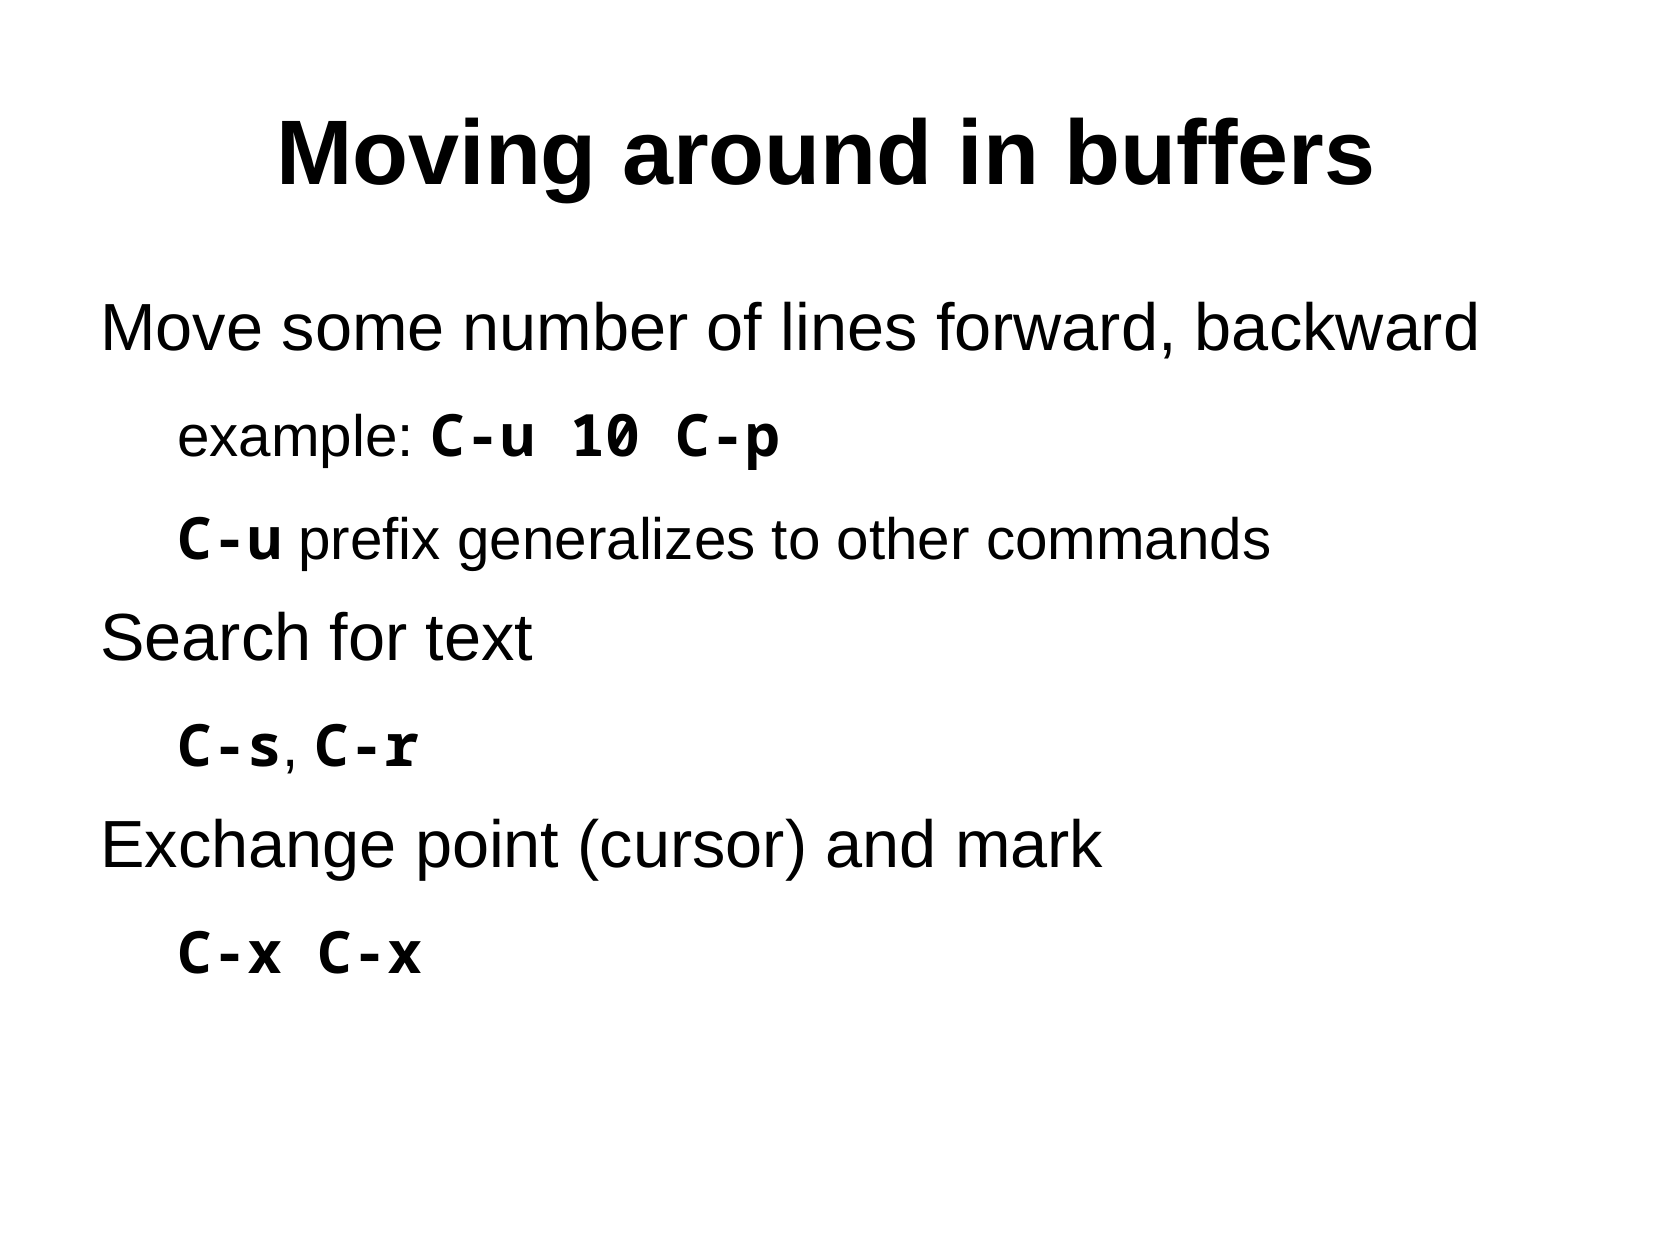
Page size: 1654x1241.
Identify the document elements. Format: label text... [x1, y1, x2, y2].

list Move some number of lines forward, backward example: C-u 10 C-p C-u prefix generalizes to other commands Search for text C-s, C-r Exchange point (cursor) and mark C-x C-x [82, 290, 1571, 1109]
title Moving around in buffers [82, 49, 1571, 257]
